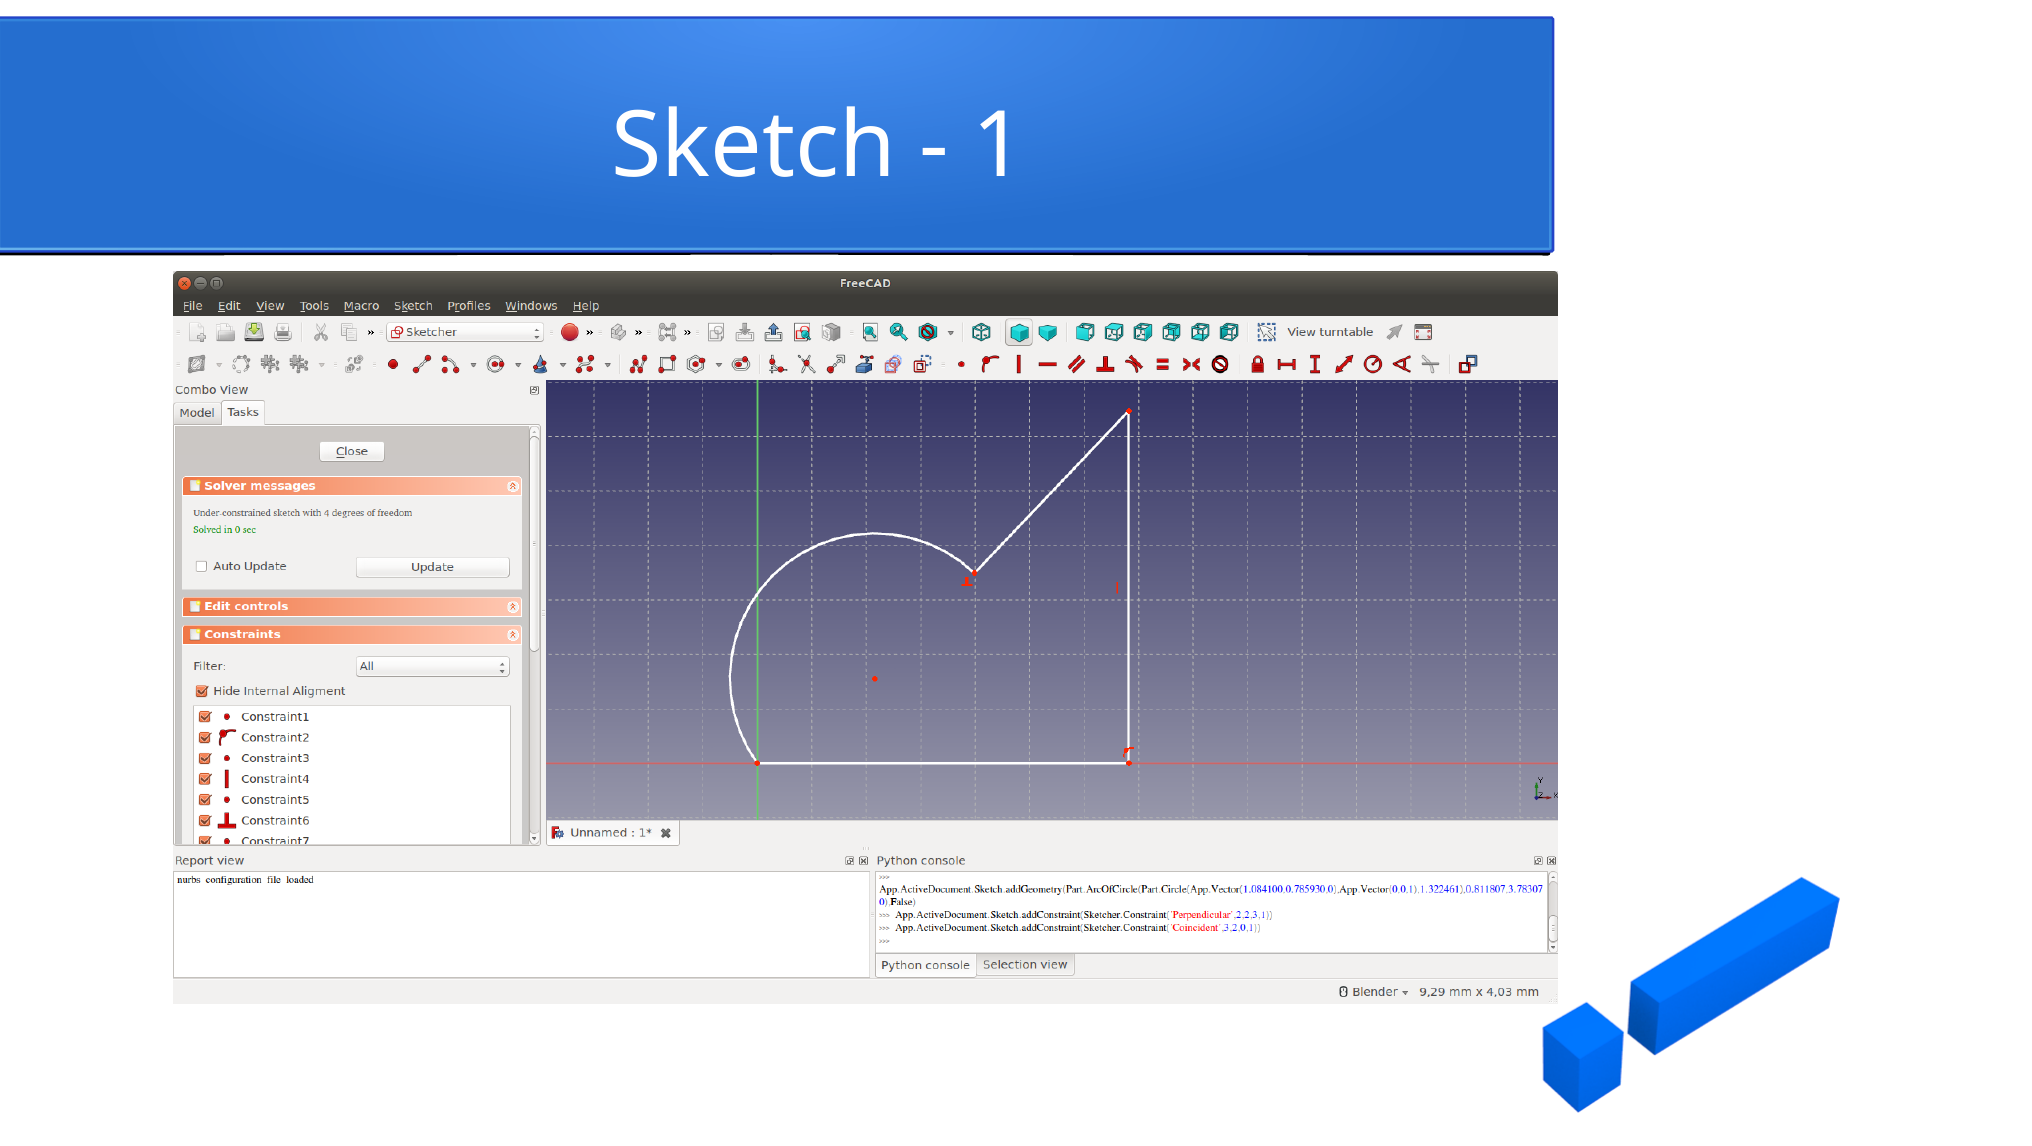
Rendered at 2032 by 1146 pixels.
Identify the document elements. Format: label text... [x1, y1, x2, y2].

title Sketch - 1 [101, 45, 1536, 237]
picture [173, 271, 2032, 1143]
